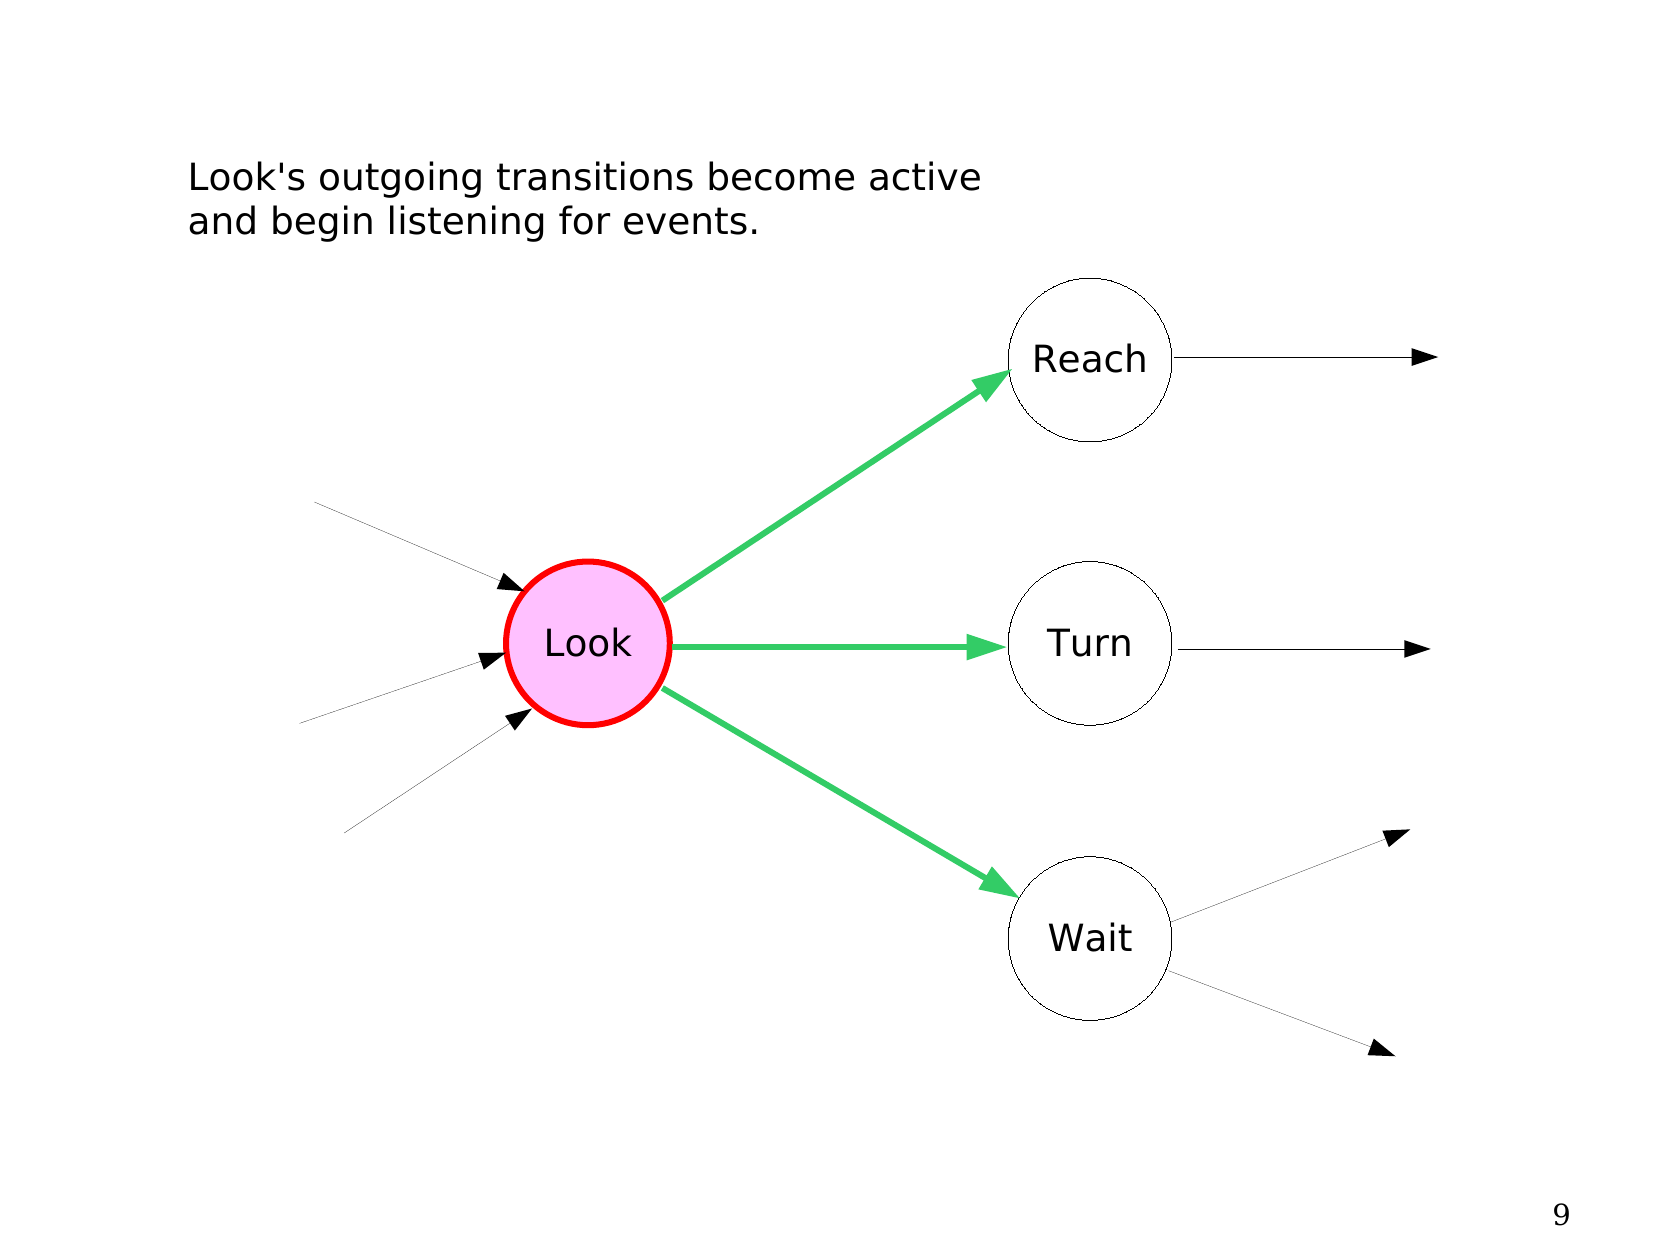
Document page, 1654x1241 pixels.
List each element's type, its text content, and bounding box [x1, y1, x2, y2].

text_box Reach [1008, 278, 1172, 442]
text_box Look [506, 561, 670, 726]
text_box Wait [1008, 856, 1172, 1021]
text_box Look's outgoing transitions become active and begin listening for events. [172, 148, 1065, 252]
text_box Turn [1008, 561, 1172, 726]
